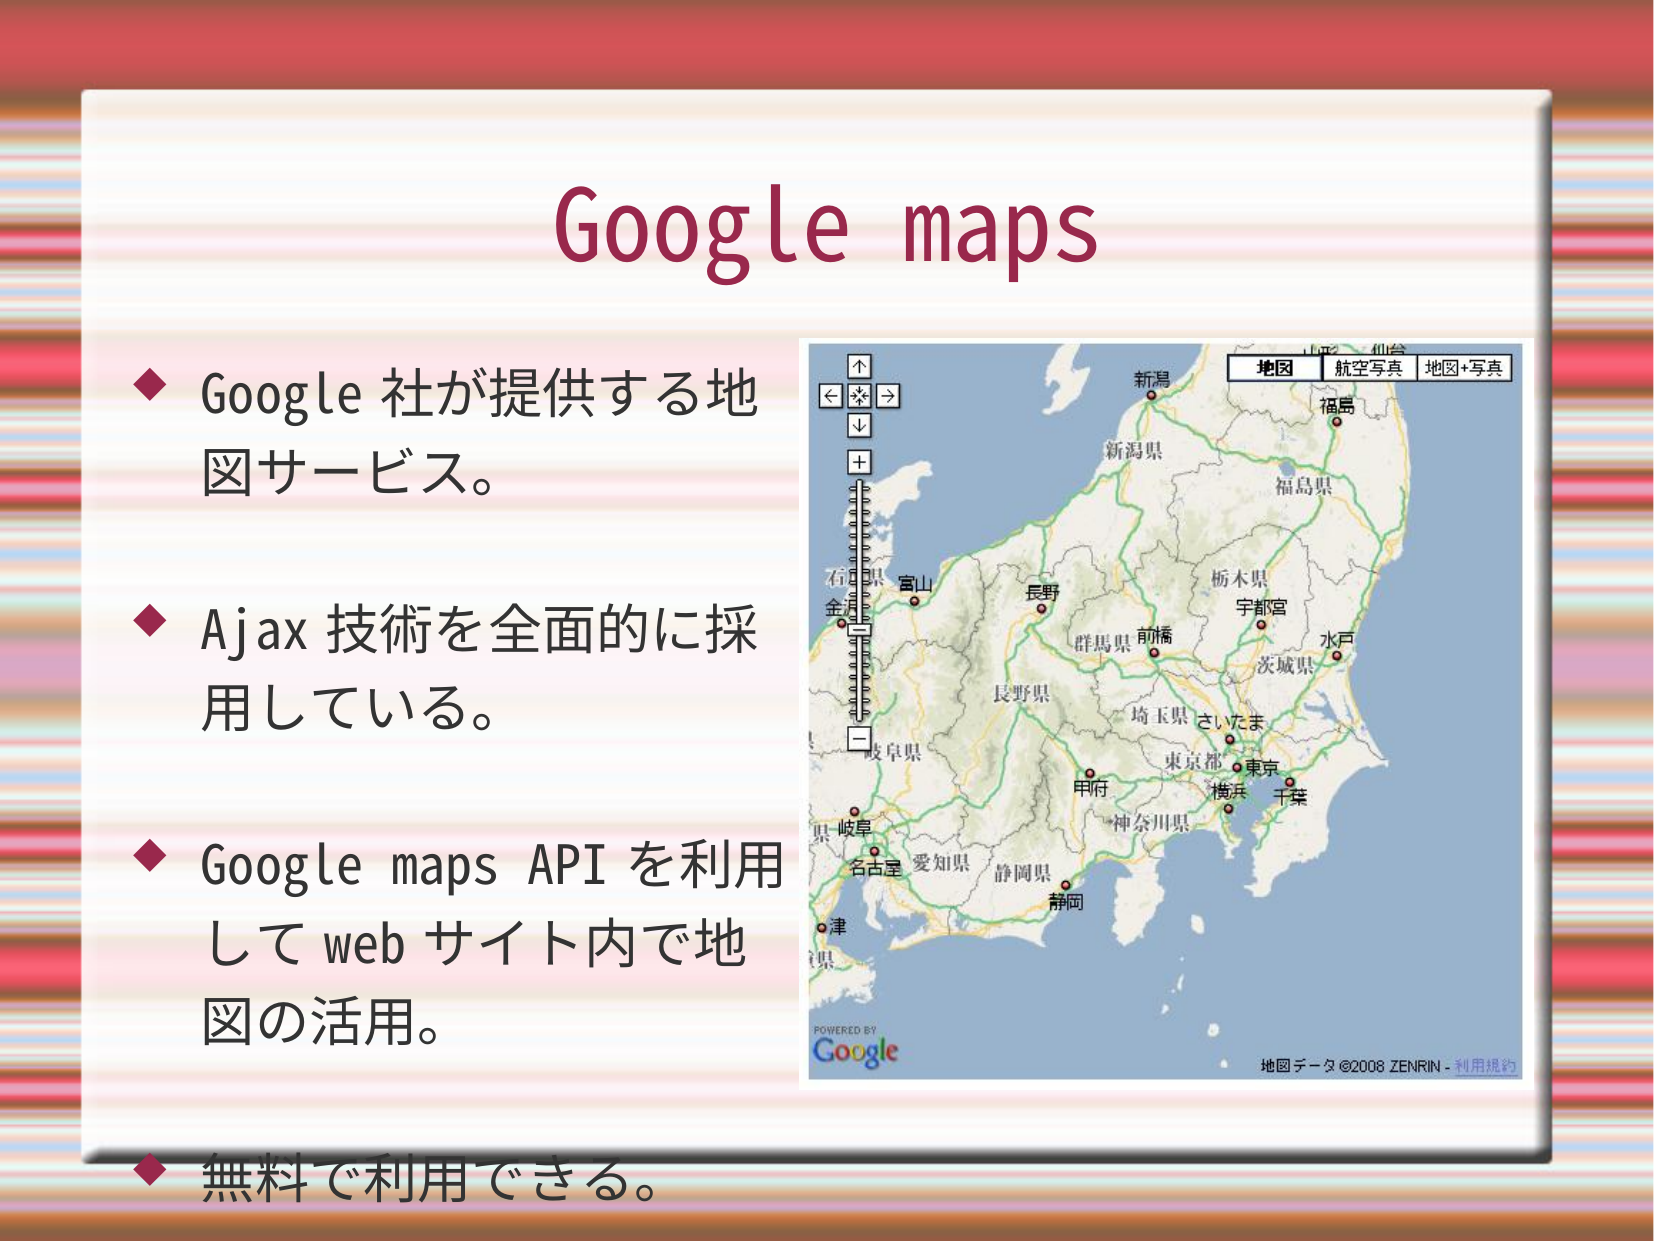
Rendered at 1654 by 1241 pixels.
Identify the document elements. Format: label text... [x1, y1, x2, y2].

title Google maps [121, 114, 1534, 322]
list Google社が提供する地図サービス。 Ajax技術を全面的に採用している。 Google maps APIを利用してwebサイト内で地図の活用。 無料で利用できる。 [118, 350, 798, 1133]
picture [0, 0, 1654, 1241]
